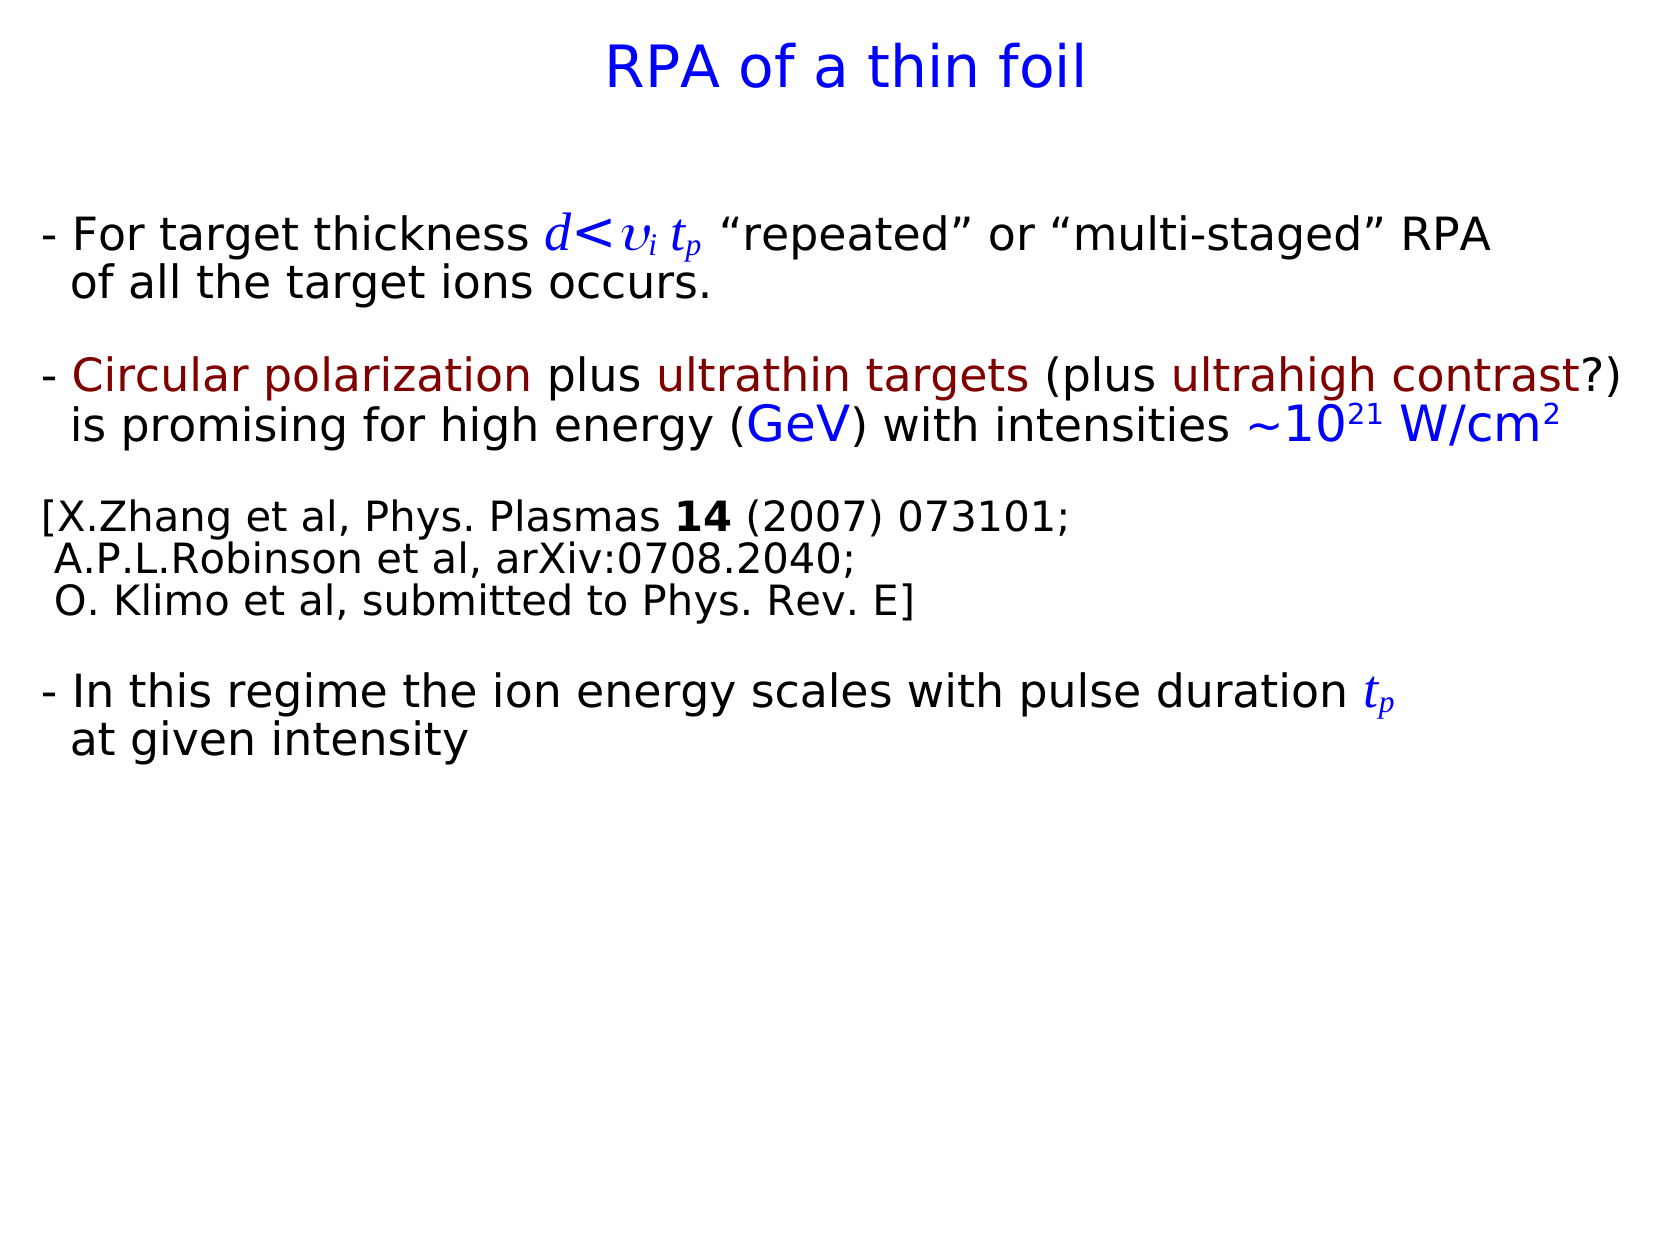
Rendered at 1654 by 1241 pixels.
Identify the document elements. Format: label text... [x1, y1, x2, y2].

text_box - For target thickness d<ui tp “repeated” or “multi-staged” RPA of all the target ions occurs. - Circular polarization plus ultrathin targets (plus ultrahigh contrast?) is promising for high energy (GeV) with intensities ~1021 W/cm2 [X.Zhang et al, Phys. Plasmas 14 (2007) 073101; A.P.L.Robinson et al, arXiv:0708.2040; O. Klimo et al, submitted to Phys. Rev. E] - In this regime the ion energy scales with pulse duration tp at given intensity [25, 199, 1608, 868]
text_box RPA of a thin foil [589, 27, 1103, 109]
